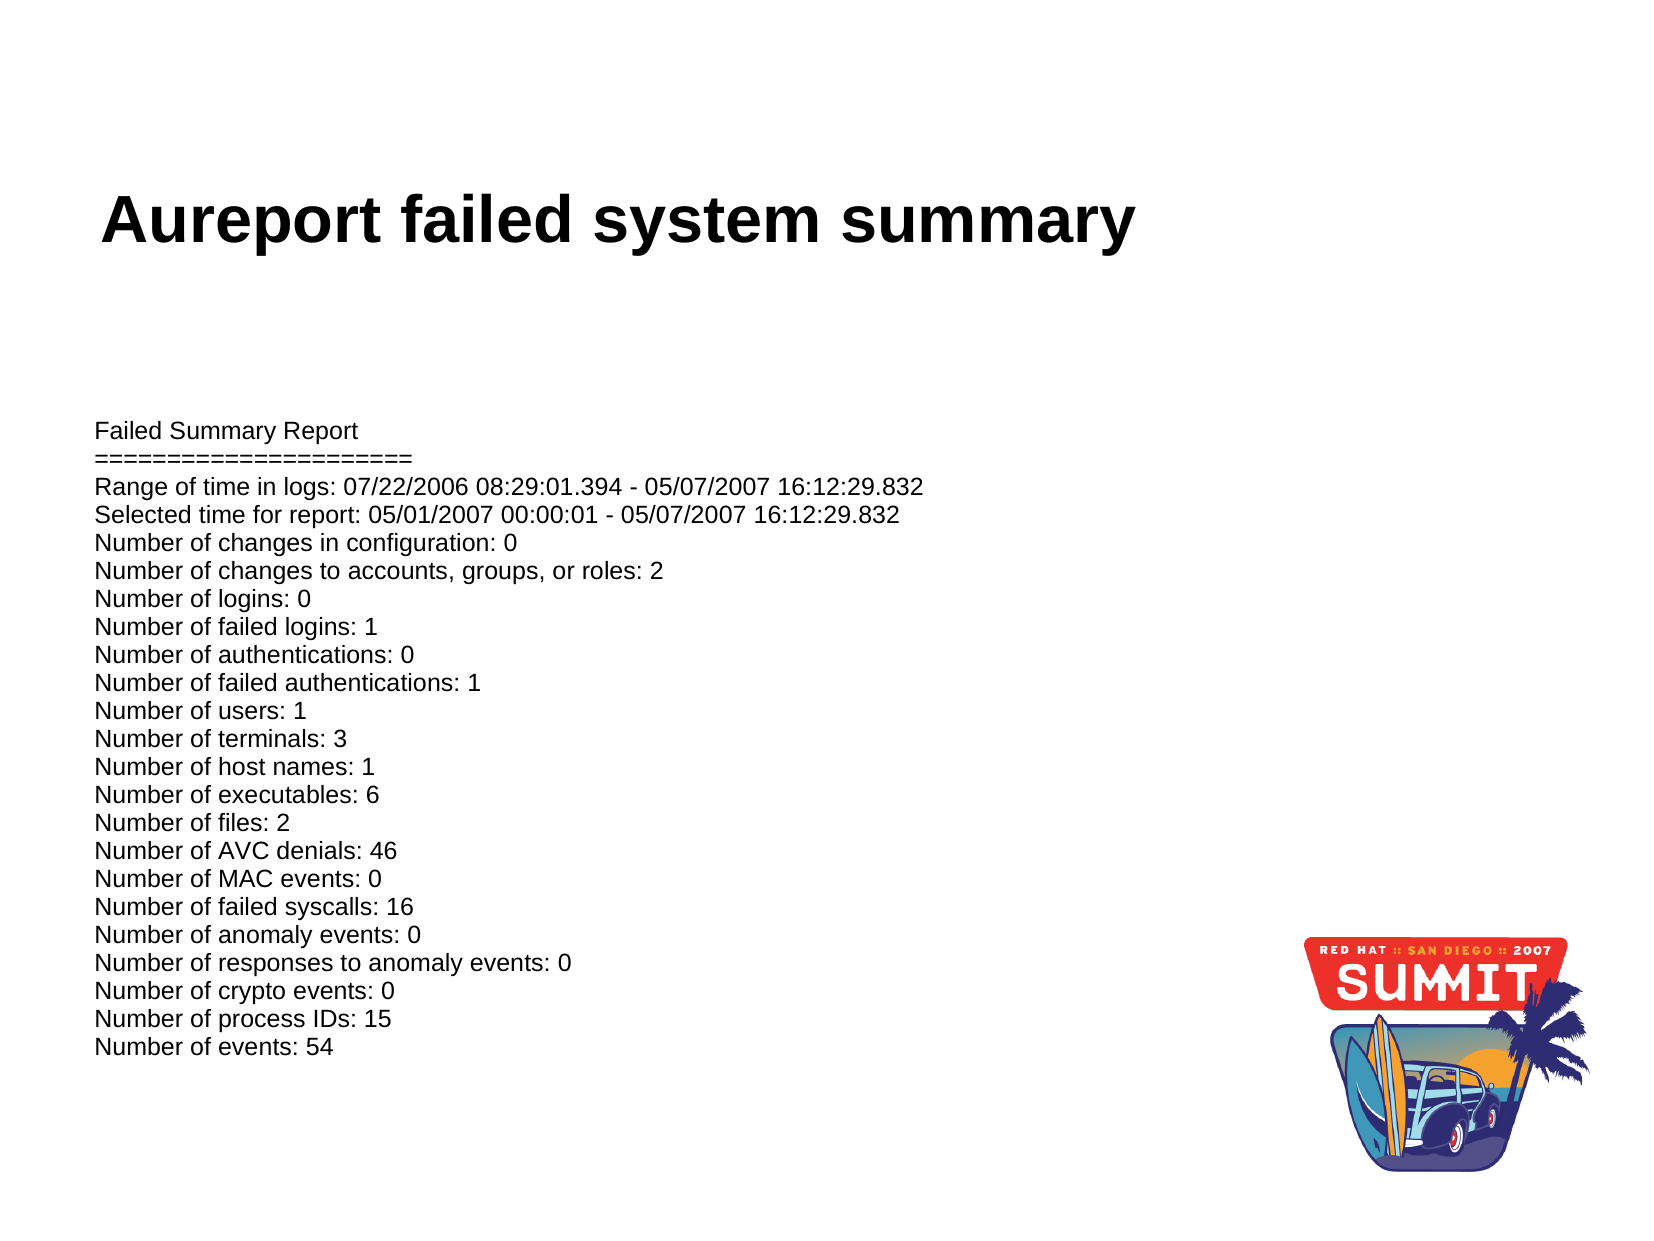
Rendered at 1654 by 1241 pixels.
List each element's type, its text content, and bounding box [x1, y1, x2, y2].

title Aureport failed system summary [100, 164, 1506, 275]
picture [1500, 937, 1590, 1172]
subtitle Failed Summary Report ====================== Range of time in logs: 07/22/2006 08:29:01.394 - 05/07/2007 16:12:29.832 Selected time for report: 05/01/2007 00:00:01 - 05/07/2007 16:12:29.832 Number of changes in configuration: 0 Number of changes to accounts, groups, or roles: 2 Number of logins: 0 Number of failed logins: 1 Number of authentications: 0 Number of failed authentications: 1 Number of users: 1 Number of terminals: 3 Number of host names: 1 Number of executables: 6 Number of files: 2 Number of AVC denials: 46 Number of MAC events: 0 Number of failed syscalls: 16 Number of anomaly events: 0 Number of responses to anomaly events: 0 Number of crypto events: 0 Number of process IDs: 15 Number of events: 54 [94, 304, 1500, 1174]
